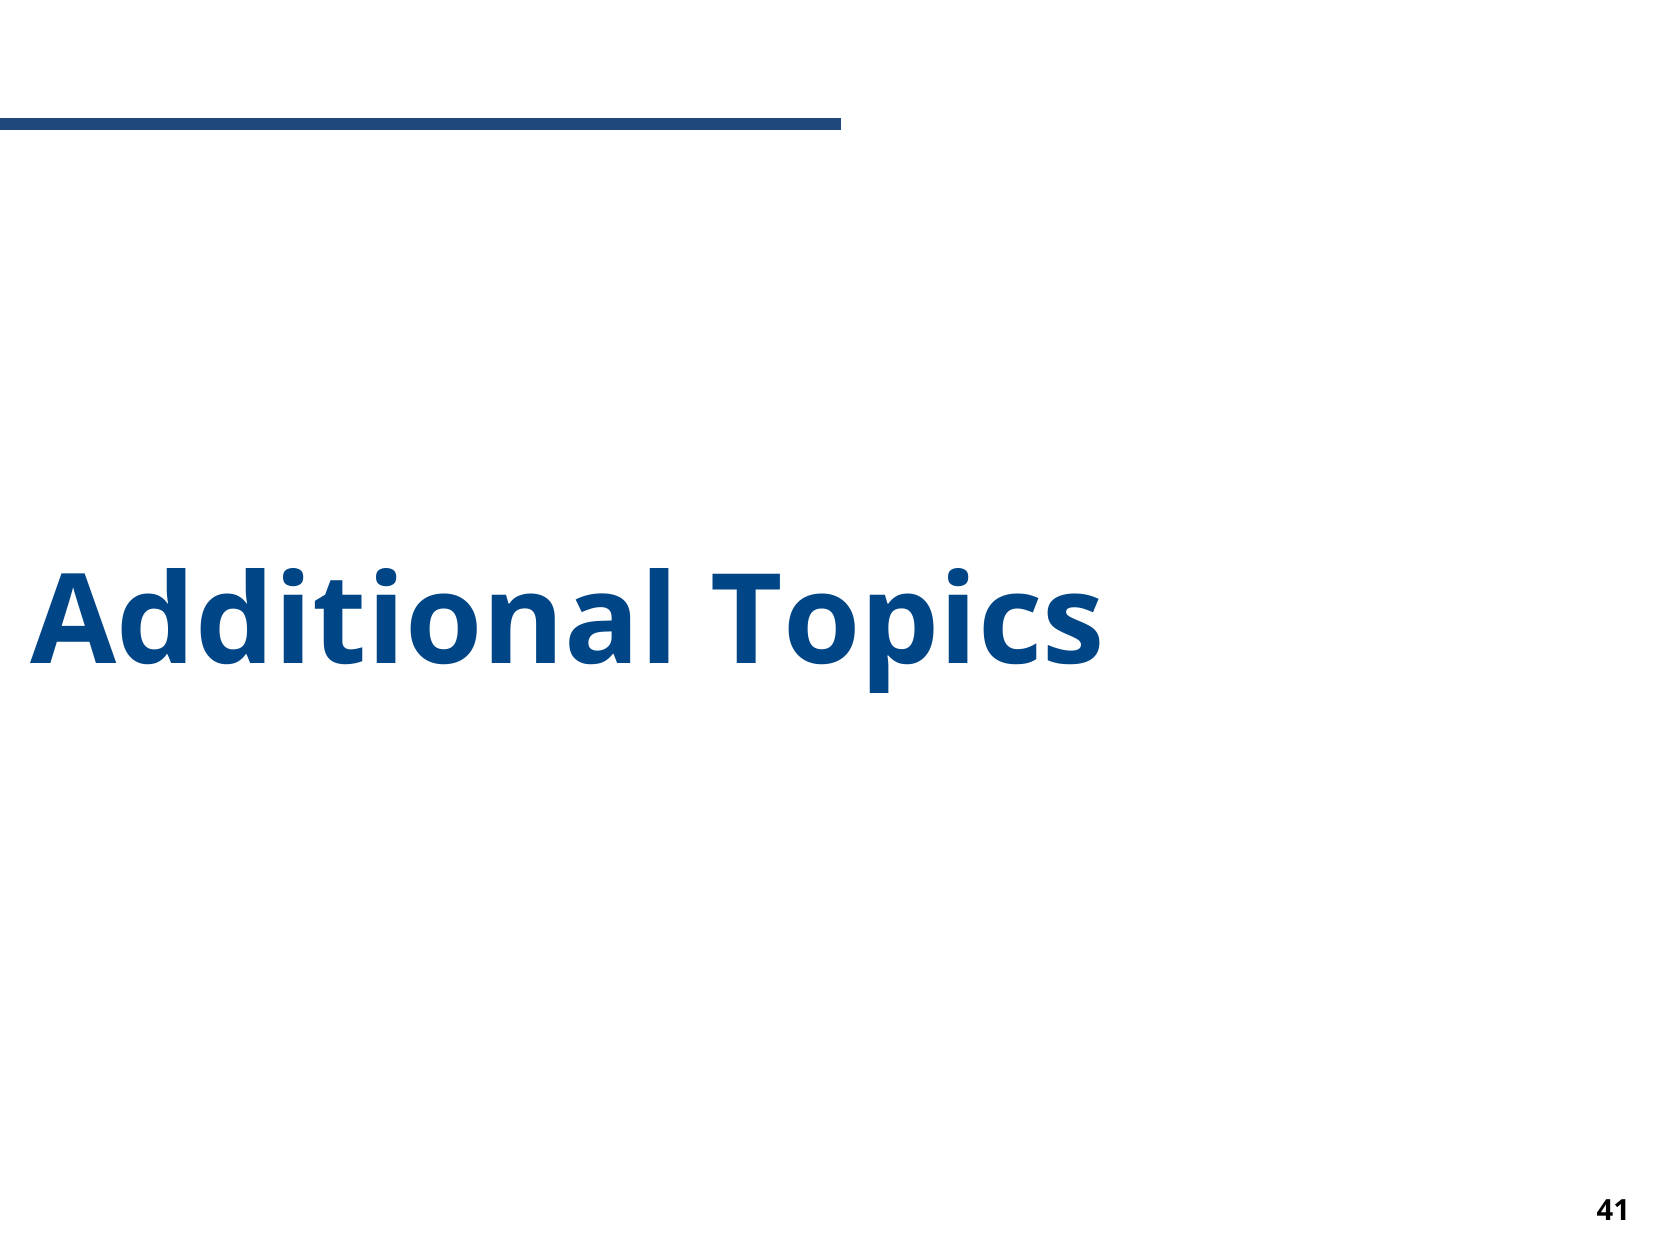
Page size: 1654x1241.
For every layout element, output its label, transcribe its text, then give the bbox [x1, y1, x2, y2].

subtitle Additional Topics [30, 405, 1629, 823]
